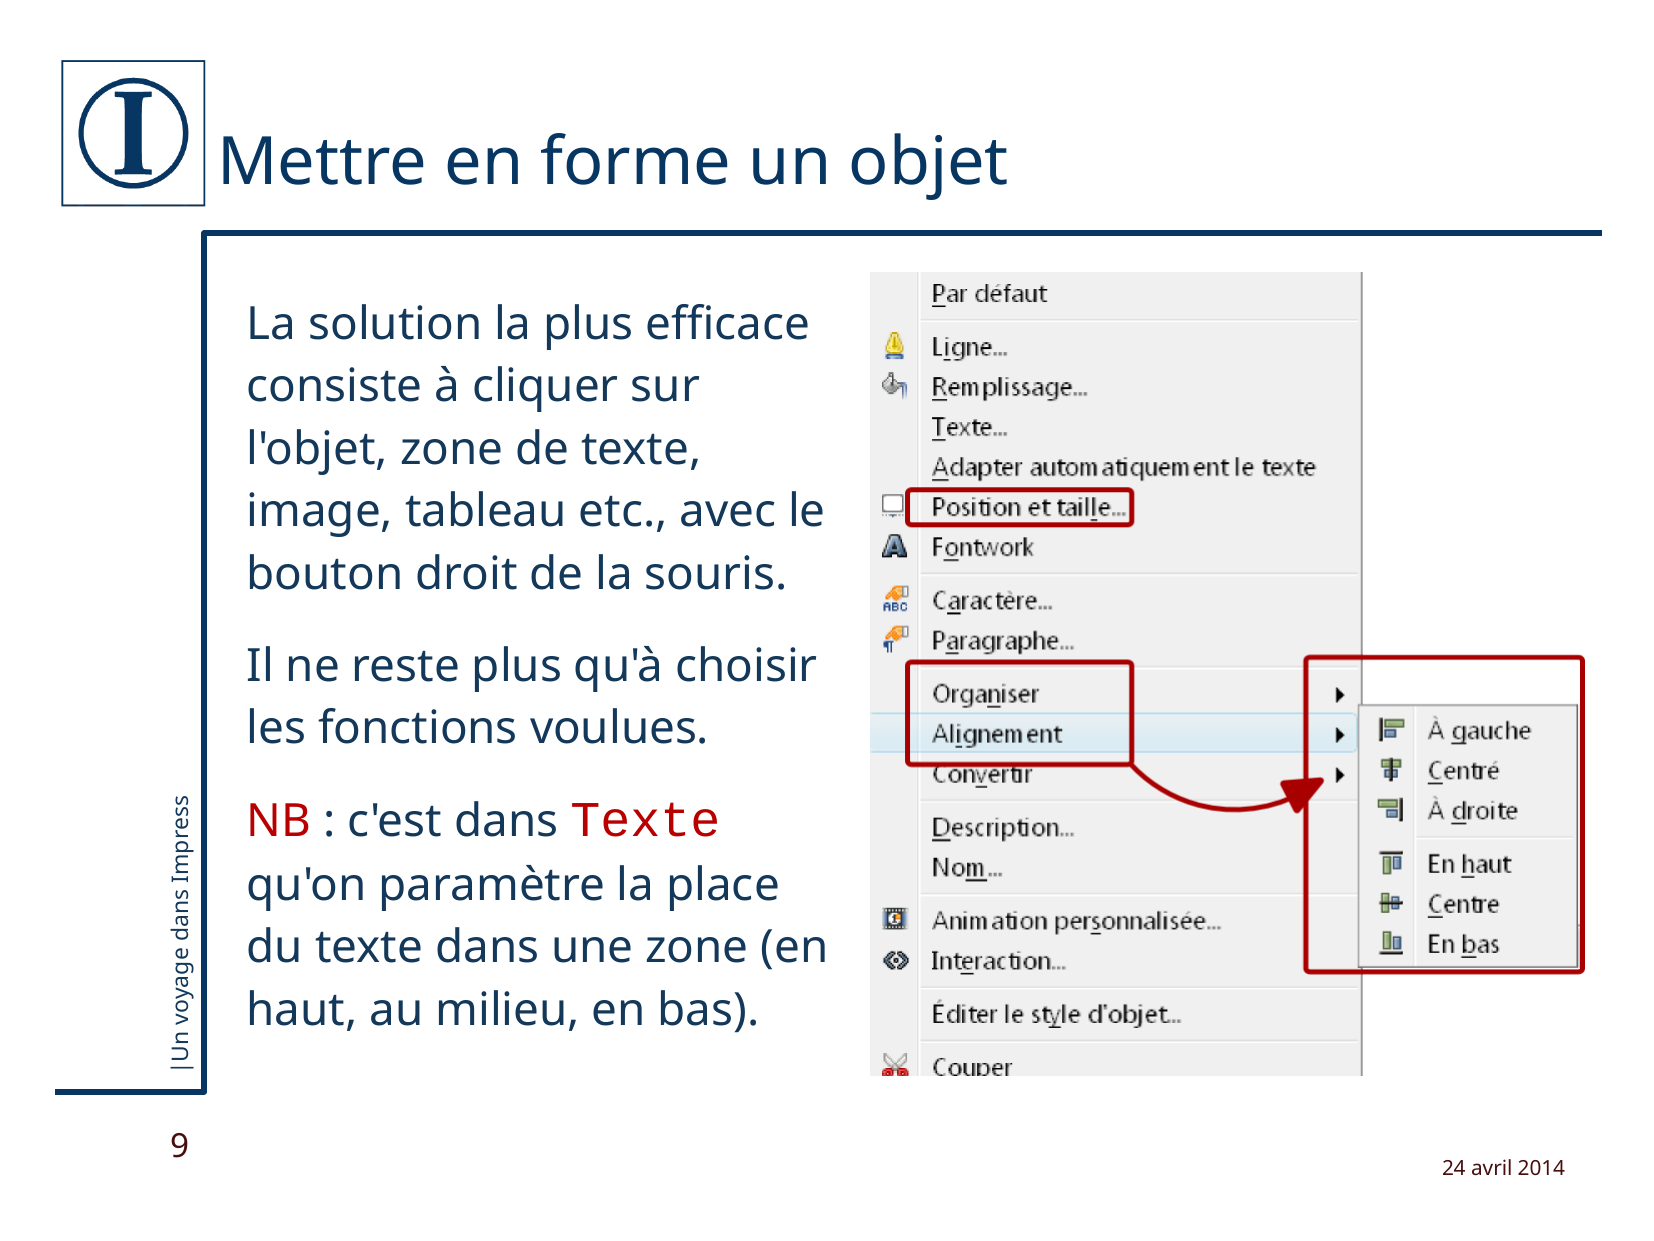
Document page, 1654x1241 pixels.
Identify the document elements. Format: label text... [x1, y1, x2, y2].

picture [870, 272, 1585, 1076]
picture [59, 58, 207, 207]
list La solution la plus efficace consiste à cliquer sur l'objet, zone de texte, image, tableau etc., avec le bouton droit de la souris. Il ne reste plus qu'à choisir les fonctions voulues. NB : c'est dans Texte qu'on paramètre la place du texte dans une zone (en haut, au milieu, en bas). [246, 290, 834, 1109]
title Mettre en forme un objet [217, 55, 1571, 263]
